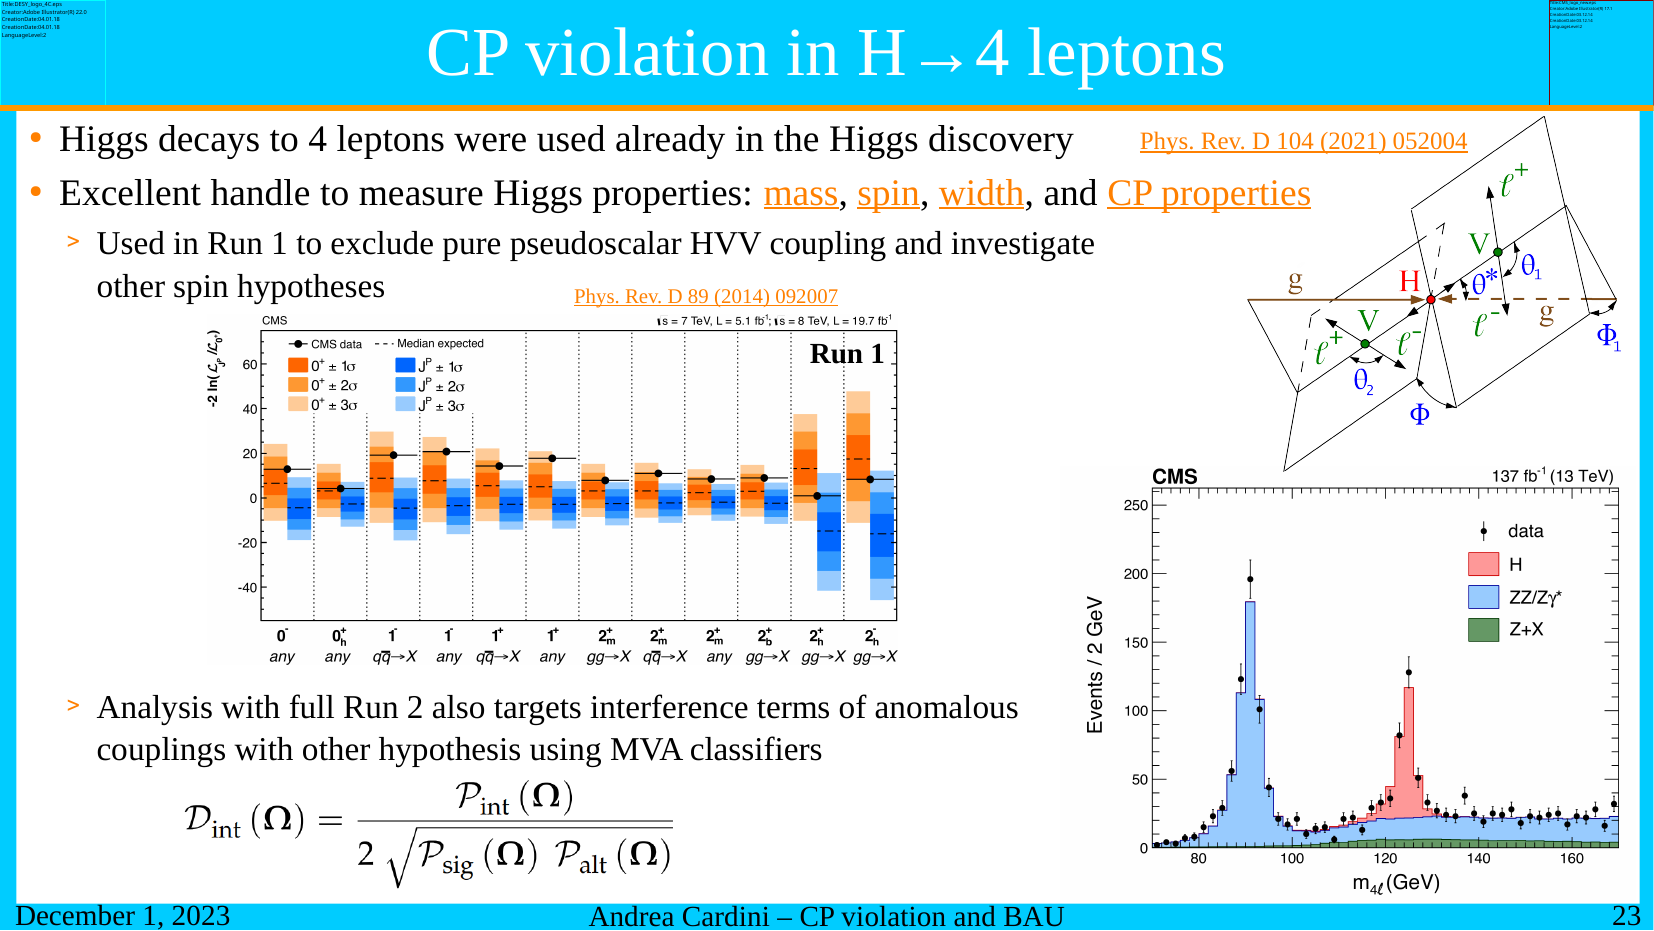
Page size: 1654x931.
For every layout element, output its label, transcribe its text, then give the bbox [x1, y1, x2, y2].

picture [180, 774, 676, 891]
picture [1060, 116, 1636, 902]
text_box Phys. Rev. D 104 (2021) 052004 [1125, 120, 1247, 168]
text_box Phys. Rev. D 89 (2014) 092007 [559, 278, 878, 317]
list Higgs decays to 4 leptons were used already in the Higgs discovery Excellent handle to measure Higgs properties: mass, spin, width, and CP properties Used in Run 1 to exclude pure pseudoscalar HVV coupling and investigate other spin hypotheses Analysis with full Run 2 also targets interference terms of anomalous couplings with other hypothesis using MVA classifiers [0, 111, 1642, 901]
picture [207, 314, 898, 665]
text_box Run 1 [795, 330, 931, 378]
title CP violation in H→4 leptons [14, 0, 1640, 106]
